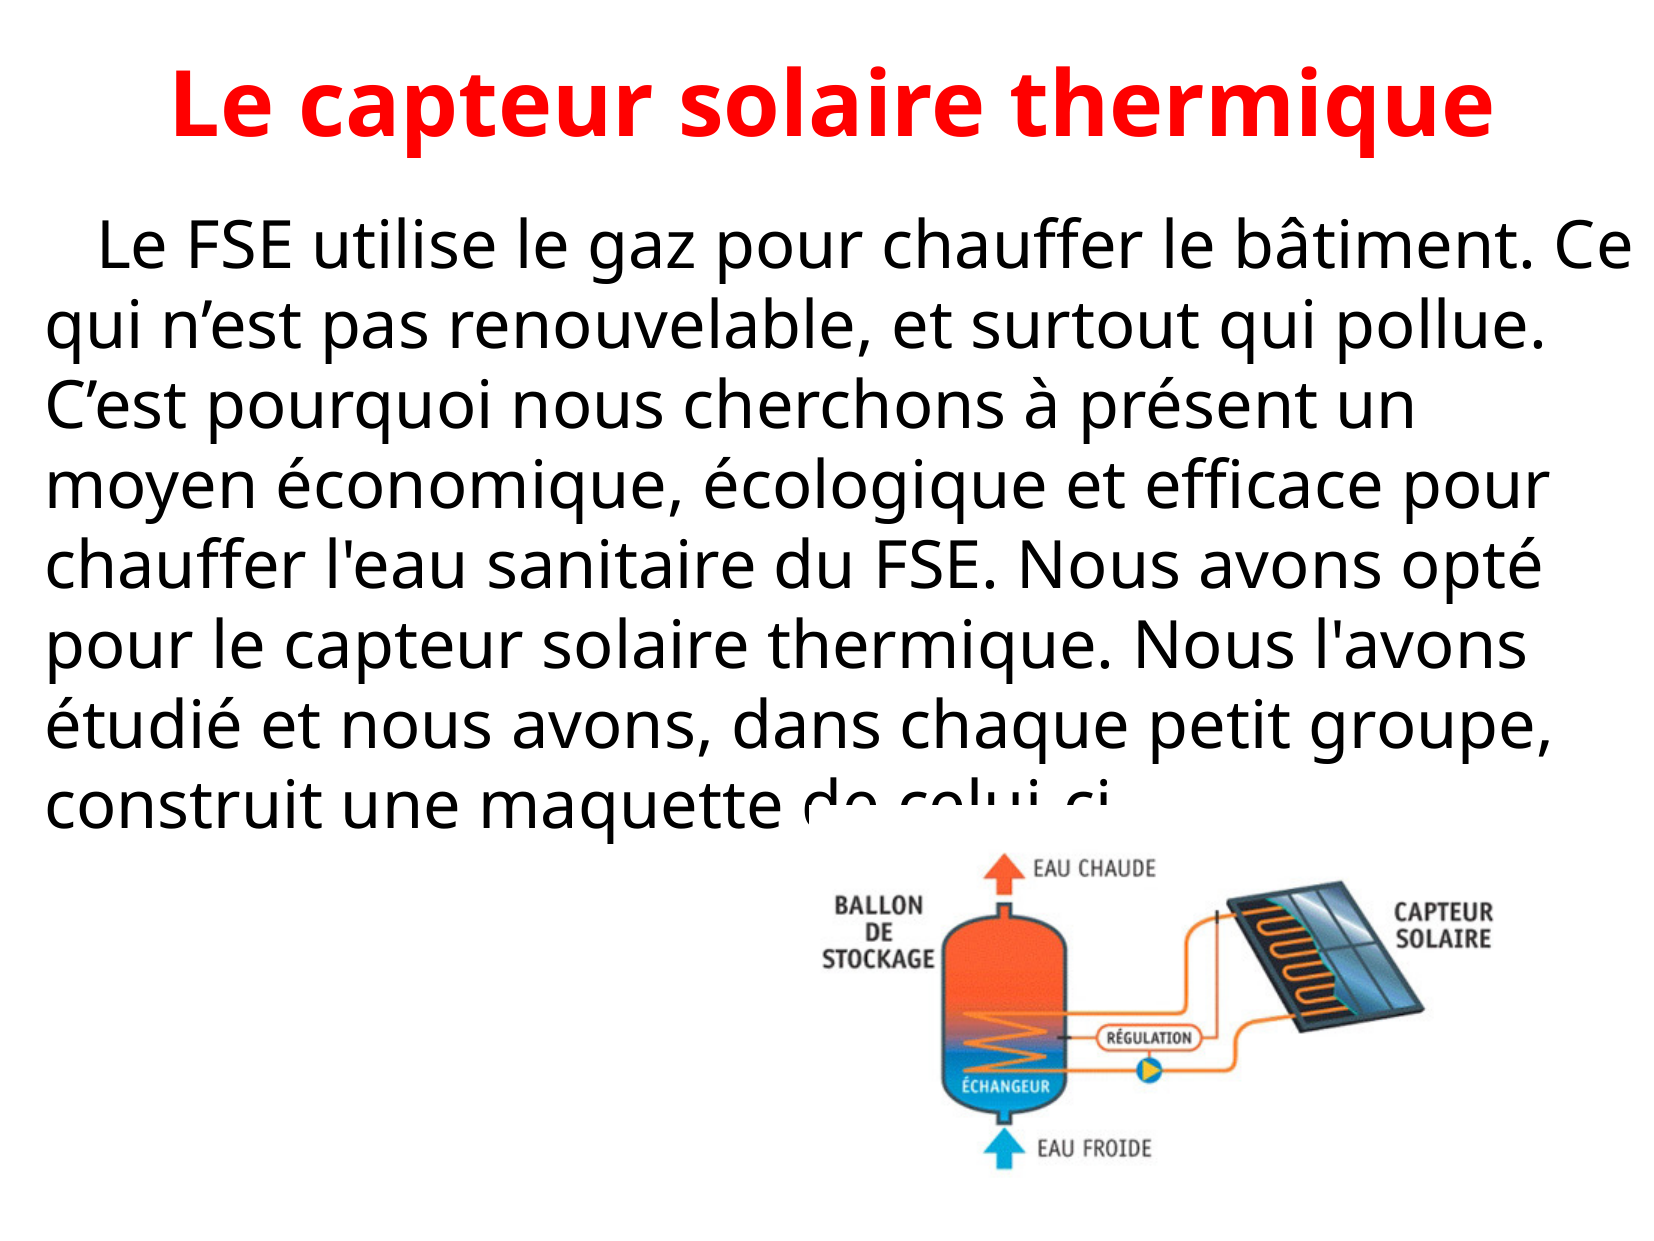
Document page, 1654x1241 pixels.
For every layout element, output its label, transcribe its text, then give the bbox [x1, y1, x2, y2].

title Le capteur solaire thermique [88, 37, 1577, 148]
picture [809, 805, 1506, 1211]
list Le FSE utilise le gaz pour chauffer le bâtiment. Ce qui n’est pas renouvelable, et surtout qui pollue. C’est pourquoi nous cherchons à présent un moyen économique, écologique et efficace pour chauffer l'eau sanitaire du FSE. Nous avons opté pour le capteur solaire thermique. Nous l'avons étudié et nous avons, dans chaque petit groupe, construit une maquette de celui-ci. [29, 194, 1654, 857]
